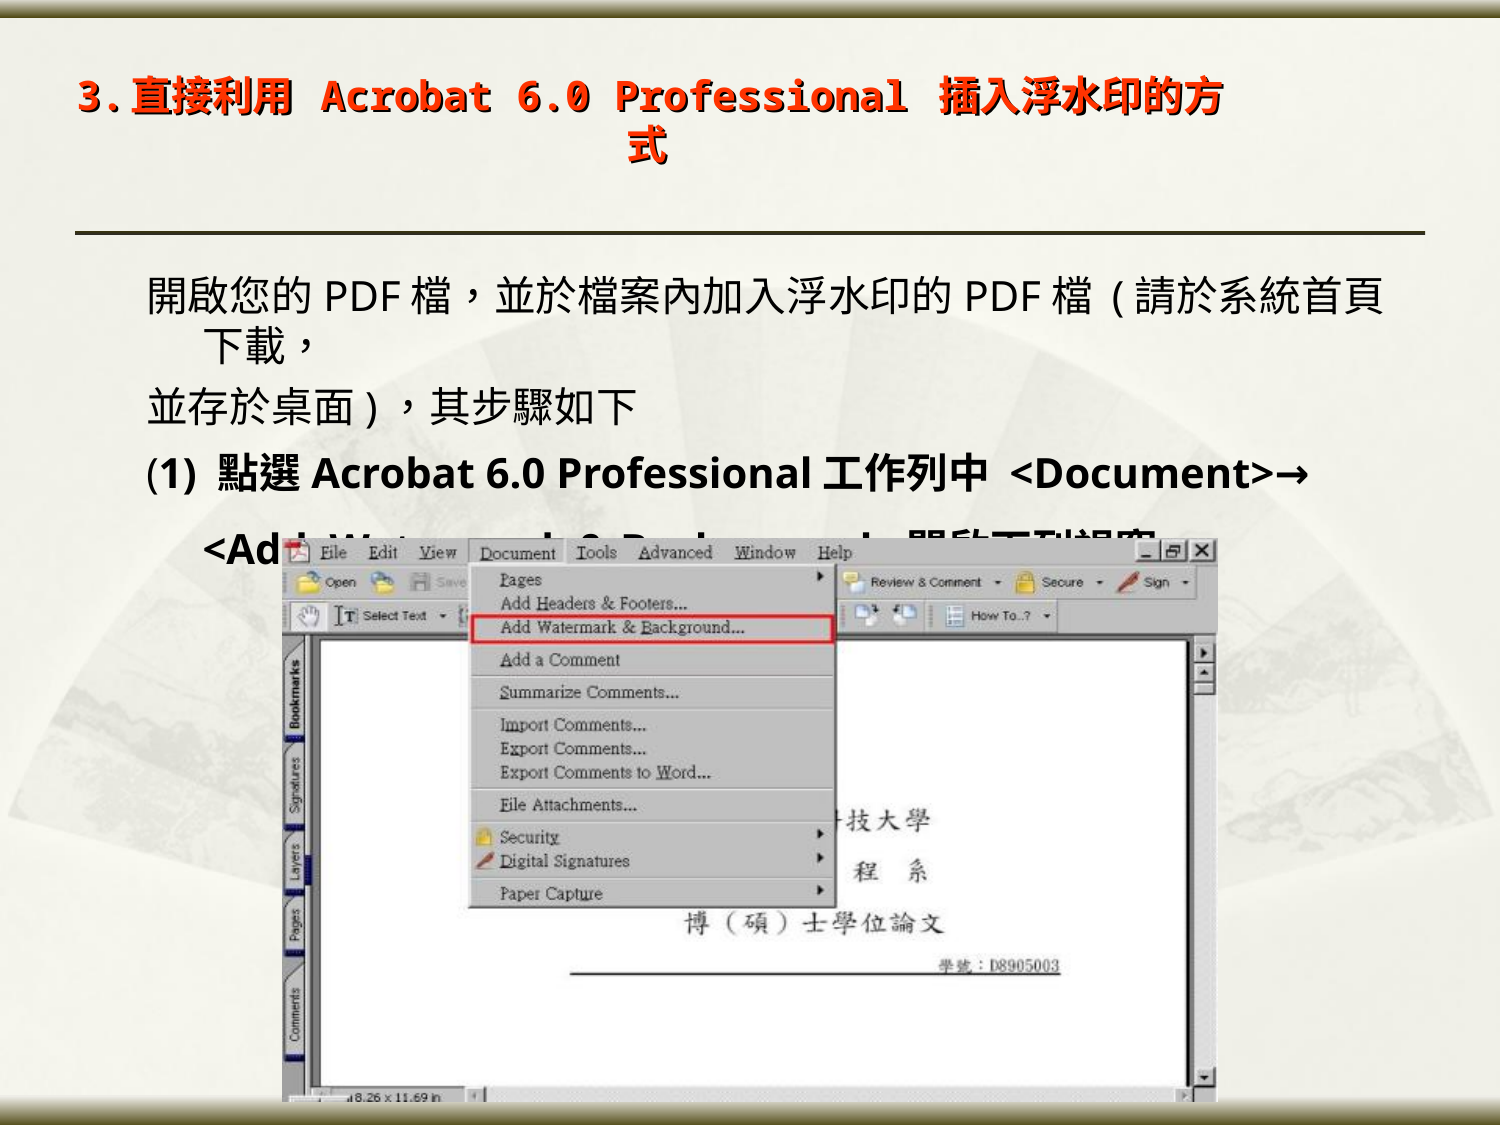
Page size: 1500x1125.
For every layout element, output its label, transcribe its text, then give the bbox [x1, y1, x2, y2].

picture [282, 538, 1218, 1102]
list 開啟您的PDF檔，並於檔案內加入浮水印的PDF檔 (請於系統首頁下載， 並存於桌面)，其步驟如下 (1) 點選Acrobat 6.0 Professional工作列中 <Document>→ <Add Watermark & Background>開啟下列視窗 [75, 262, 1426, 1047]
title 3.直接利用 Acrobat 6.0 Professional 插入浮水印的方式 [50, 62, 1251, 175]
